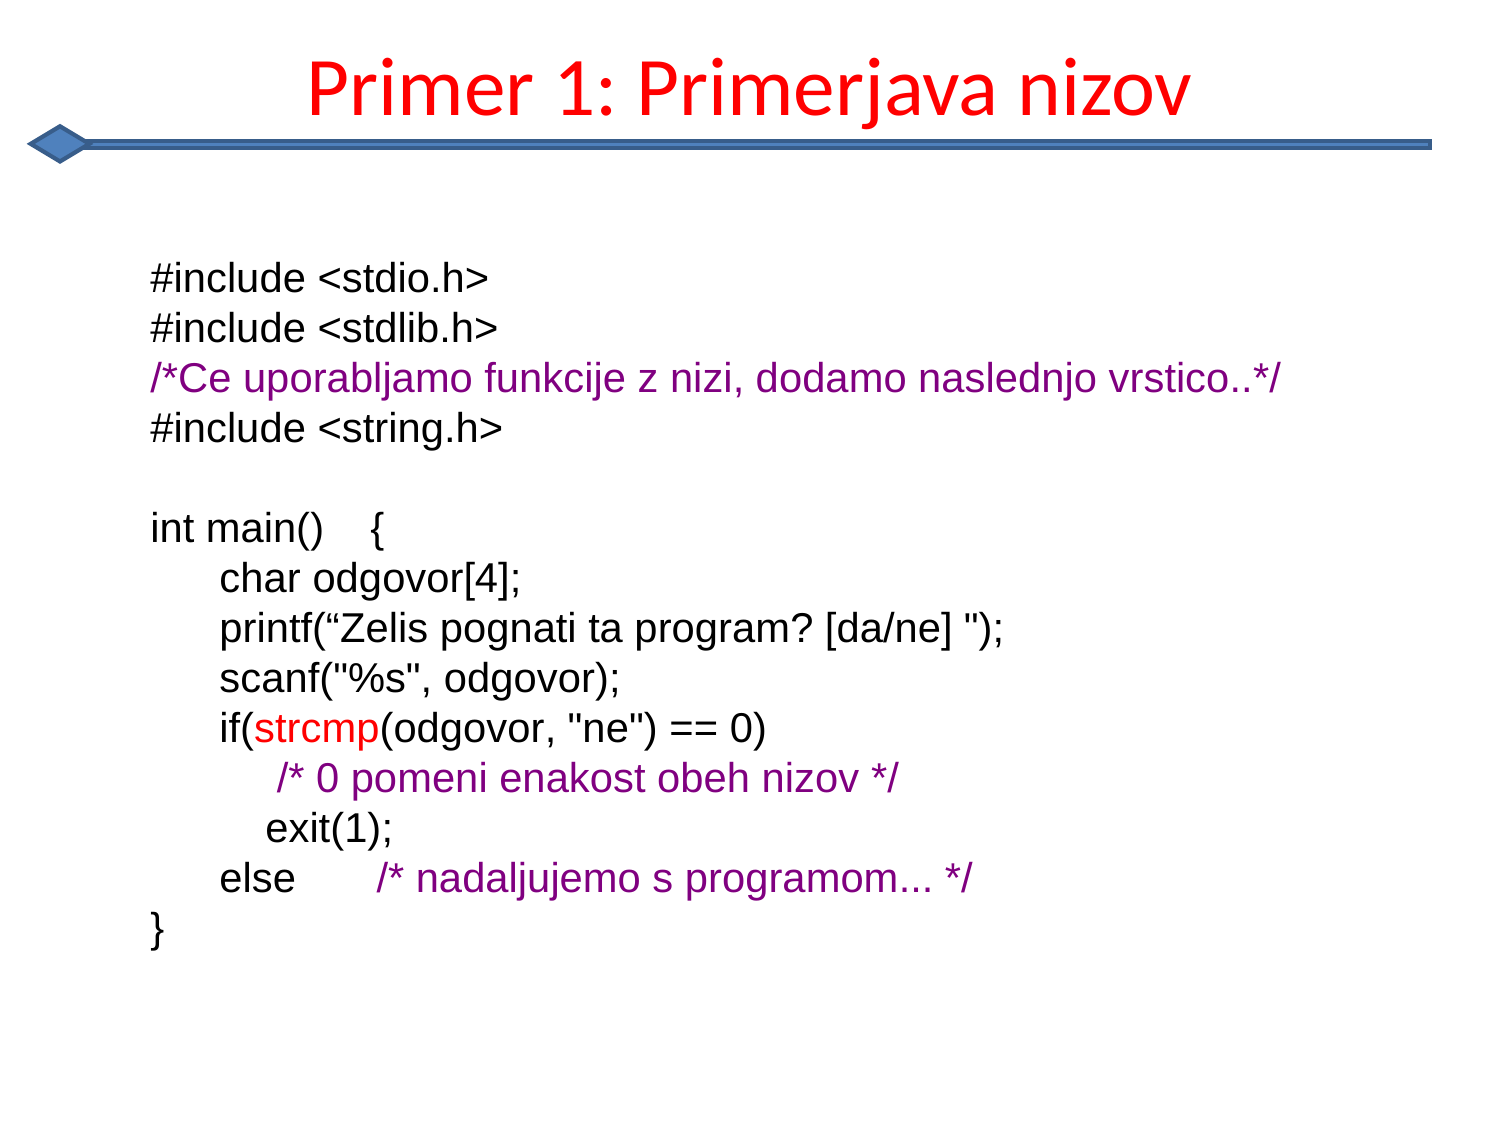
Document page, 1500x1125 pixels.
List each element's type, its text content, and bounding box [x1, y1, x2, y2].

text_box #include <stdio.h> #include <stdlib.h> /*Ce uporabljamo funkcije z nizi, dodamo naslednjo vrstico..*/ #include <string.h> int main() { char odgovor[4]; printf(“Zelis pognati ta program? [da/ne] "); scanf("%s", odgovor); if(strcmp(odgovor, "ne") == 0) /* 0 pomeni enakost obeh nizov */ exit(1); else /* nadaljujemo s programom... */ } [135, 243, 1375, 1002]
title Primer 1: Primerjava nizov [75, 23, 1426, 141]
